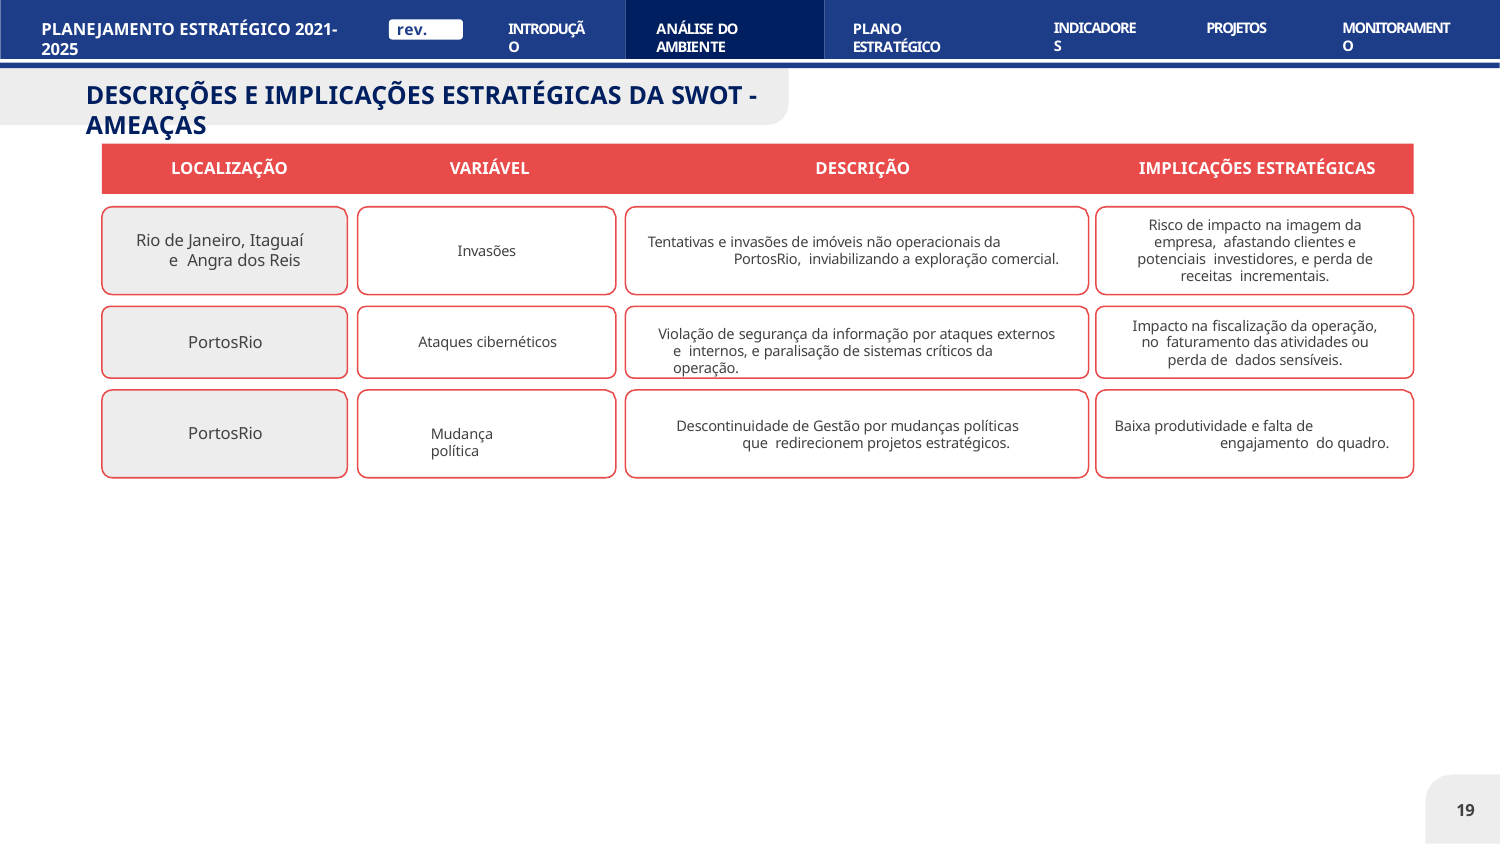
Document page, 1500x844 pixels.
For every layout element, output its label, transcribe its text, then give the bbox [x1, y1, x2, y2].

text_box LOCALIZAÇÃO VARIÁVEL DESCRIÇÃO IMPLICAÇÕES ESTRATÉGICAS [101, 143, 1414, 194]
text_box MONITORAMENTO [1340, 16, 1453, 39]
text_box [0, 62, 1500, 126]
text_box PROJETOS [1204, 16, 1272, 39]
text_box DESCRIÇÕES E IMPLICAÇÕES ESTRATÉGICAS DA SWOT - AMEAÇAS [83, 77, 770, 112]
text_box [103, 208, 346, 293]
text_box Baixa produtividade e falta de engajamento do quadro. [1112, 414, 1397, 453]
text_box Ataques cibernéticos [416, 331, 558, 353]
text_box Impacto na ﬁscalização da operação, no faturamento das atividades ou perda de dados sensíveis. [1122, 313, 1387, 370]
text_box PLANEJAMENTO ESTRATÉGICO 2021-2025 [39, 16, 374, 41]
text_box Mudança política [428, 422, 545, 445]
text_box Violação de segurança da informação por ataques externos e internos, e paralisação de sistemas críticos da operação. [656, 322, 1057, 362]
text_box ANÁLISE DO AMBIENTE [654, 17, 796, 40]
text_box rev. 2022 [394, 17, 457, 41]
text_box [0, 0, 1500, 59]
text_box [103, 308, 346, 377]
text_box Rio de Janeiro, Itaguaí e Angra dos Reis [134, 227, 315, 273]
text_box INTRODUÇÃO [506, 17, 589, 40]
text_box [1425, 774, 1500, 844]
text_box Invasões [455, 239, 518, 262]
text_box PortosRio [186, 329, 264, 354]
text_box Tentativas e invasões de imóveis não operacionais da PortosRio, inviabilizando a exploração comercial. [645, 230, 1068, 270]
text_box 11 [1450, 799, 1480, 823]
text_box Descontinuidade de Gestão por mudanças políticas que redirecionem projetos estratégicos. [674, 414, 1040, 453]
text_box [103, 391, 346, 476]
text_box PortosRio [186, 421, 264, 446]
text_box PLANO ESTRATÉGICO [850, 17, 982, 40]
text_box Risco de impacto na imagem da empresa, afastando clientes e potenciais investidores, e perda de receitas incrementais. [1117, 213, 1392, 287]
text_box INDICADORES [1051, 16, 1137, 39]
